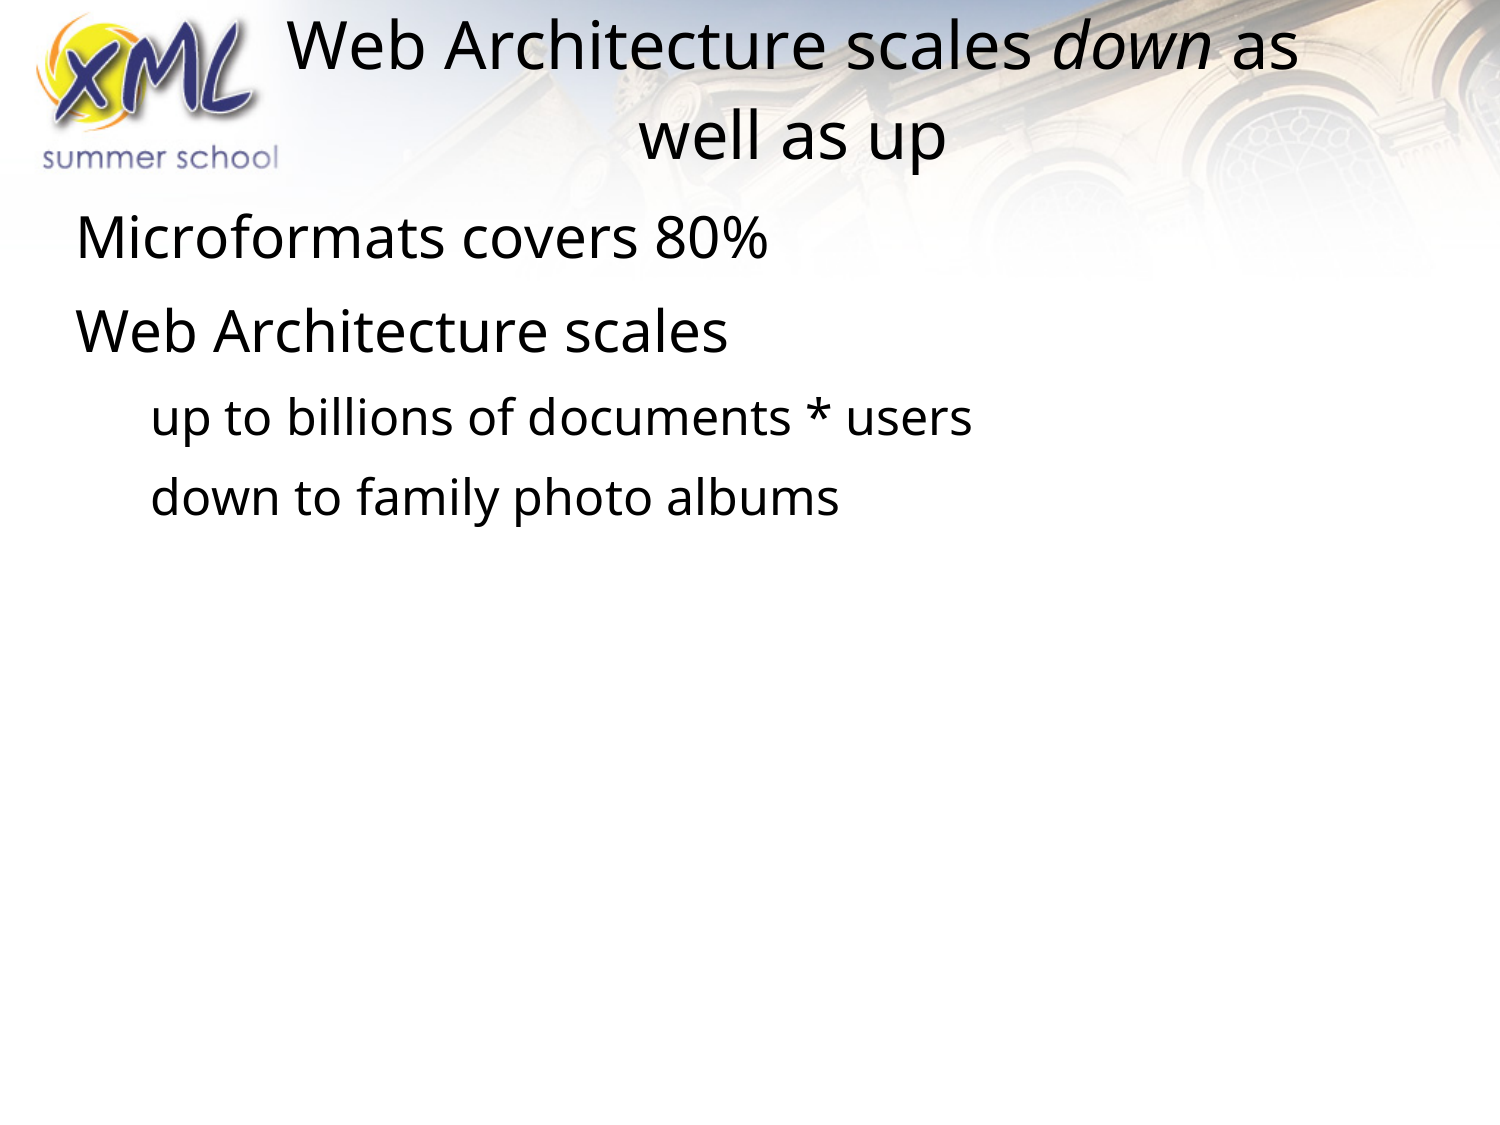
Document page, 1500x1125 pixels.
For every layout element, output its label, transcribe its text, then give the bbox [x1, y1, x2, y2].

picture [0, 0, 1500, 1125]
list Microformats covers 80% Web Architecture scales up to billions of documents * users down to family photo albums [75, 195, 1426, 991]
title Web Architecture scales down as well as up [281, 8, 1306, 170]
